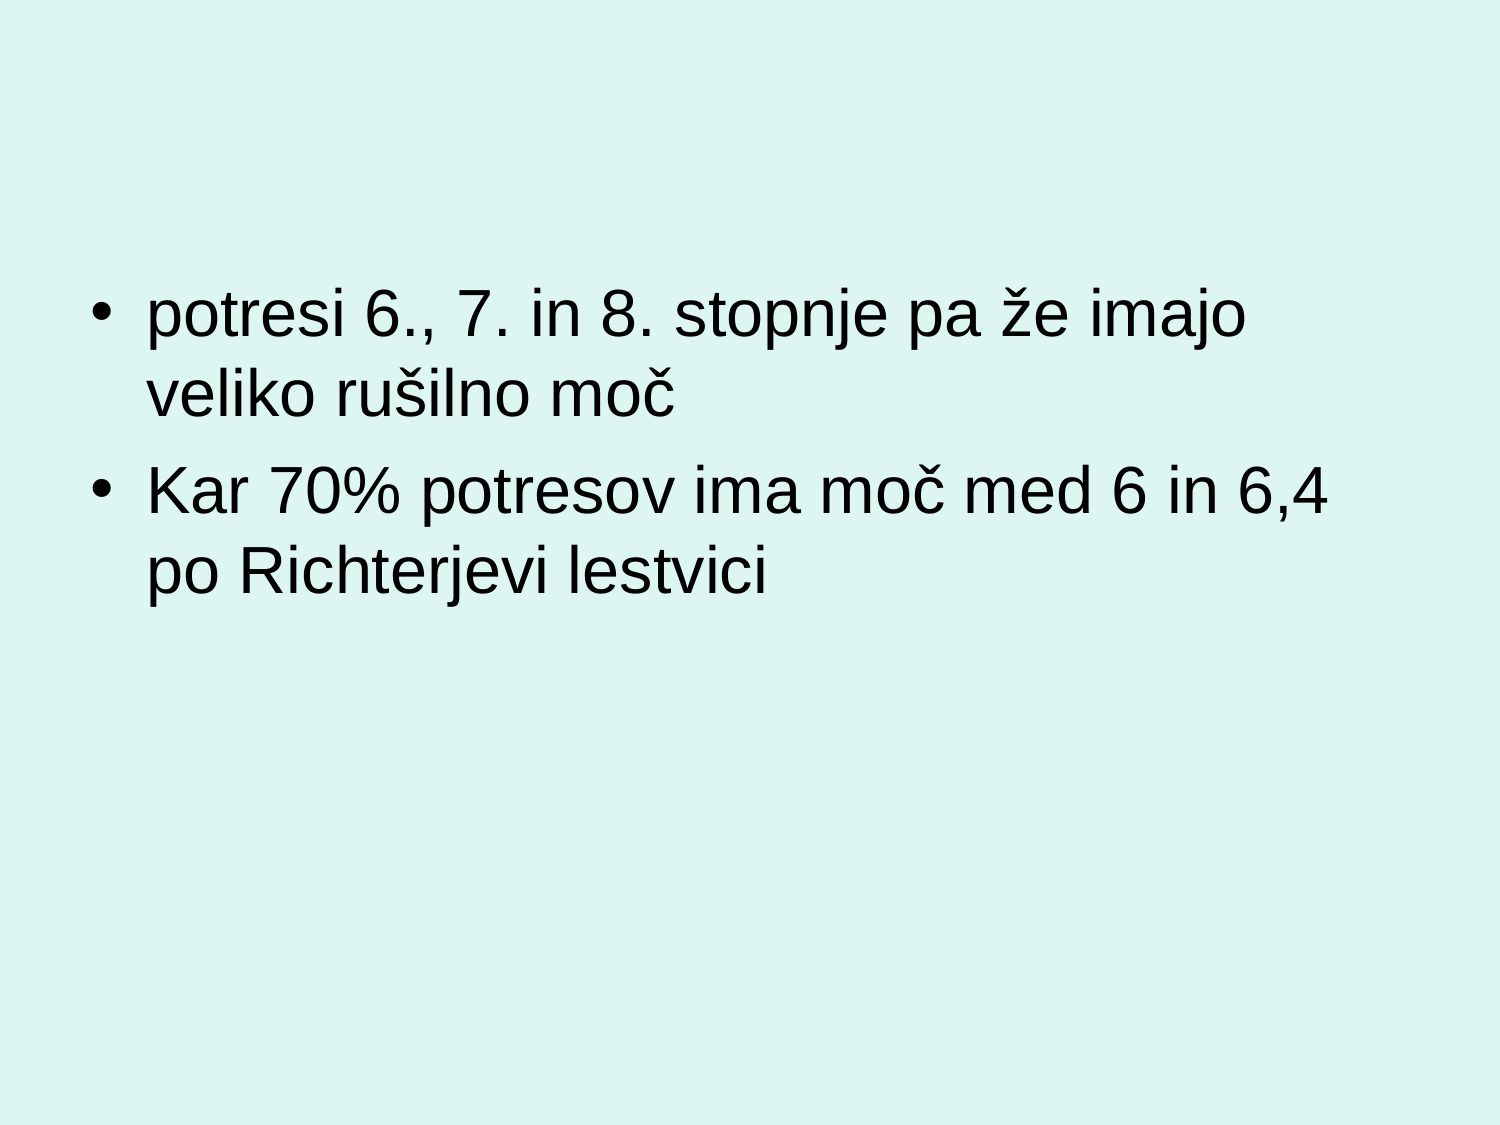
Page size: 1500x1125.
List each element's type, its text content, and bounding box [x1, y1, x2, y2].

list potresi 6., 7. in 8. stopnje pa že imajo veliko rušilno moč Kar 70% potresov ima moč med 6 in 6,4 po Richterjevi lestvici [75, 262, 1426, 1005]
